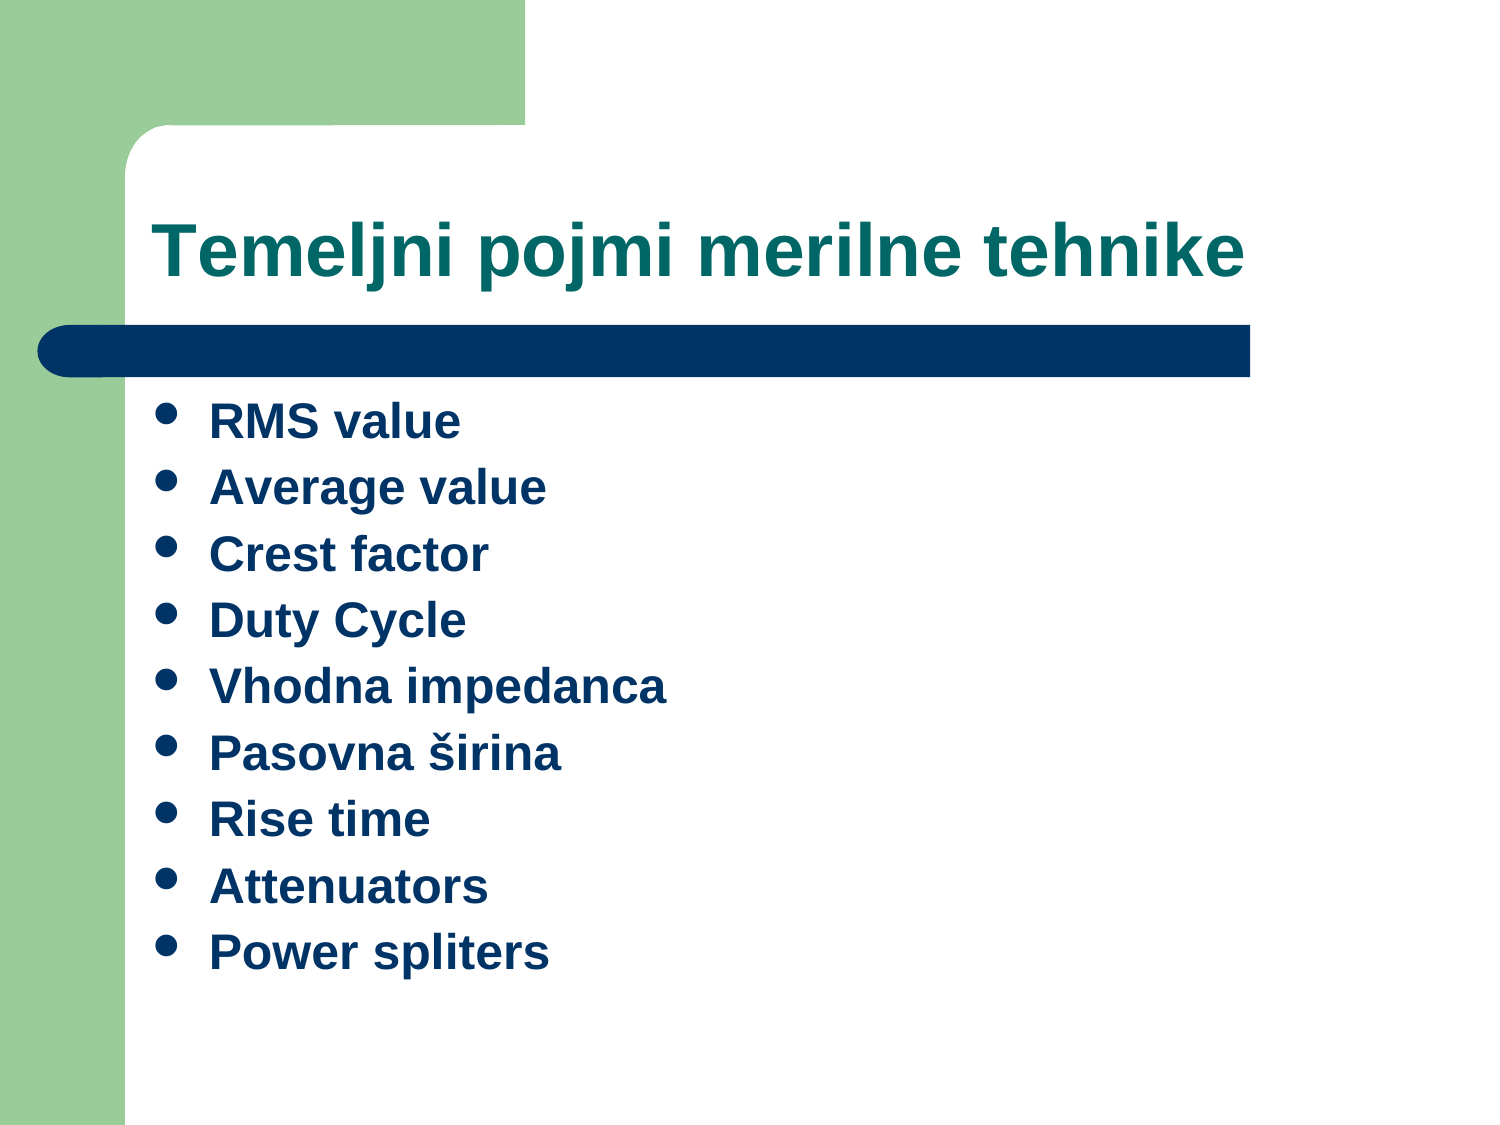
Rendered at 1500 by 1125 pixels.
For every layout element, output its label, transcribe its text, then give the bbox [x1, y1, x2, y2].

title Temeljni pojmi merilne tehnike [136, 136, 1414, 301]
list RMS value Average value Crest factor Duty Cycle Vhodna impedanca Pasovna širina Rise time Attenuators Power spliters [137, 387, 1400, 999]
